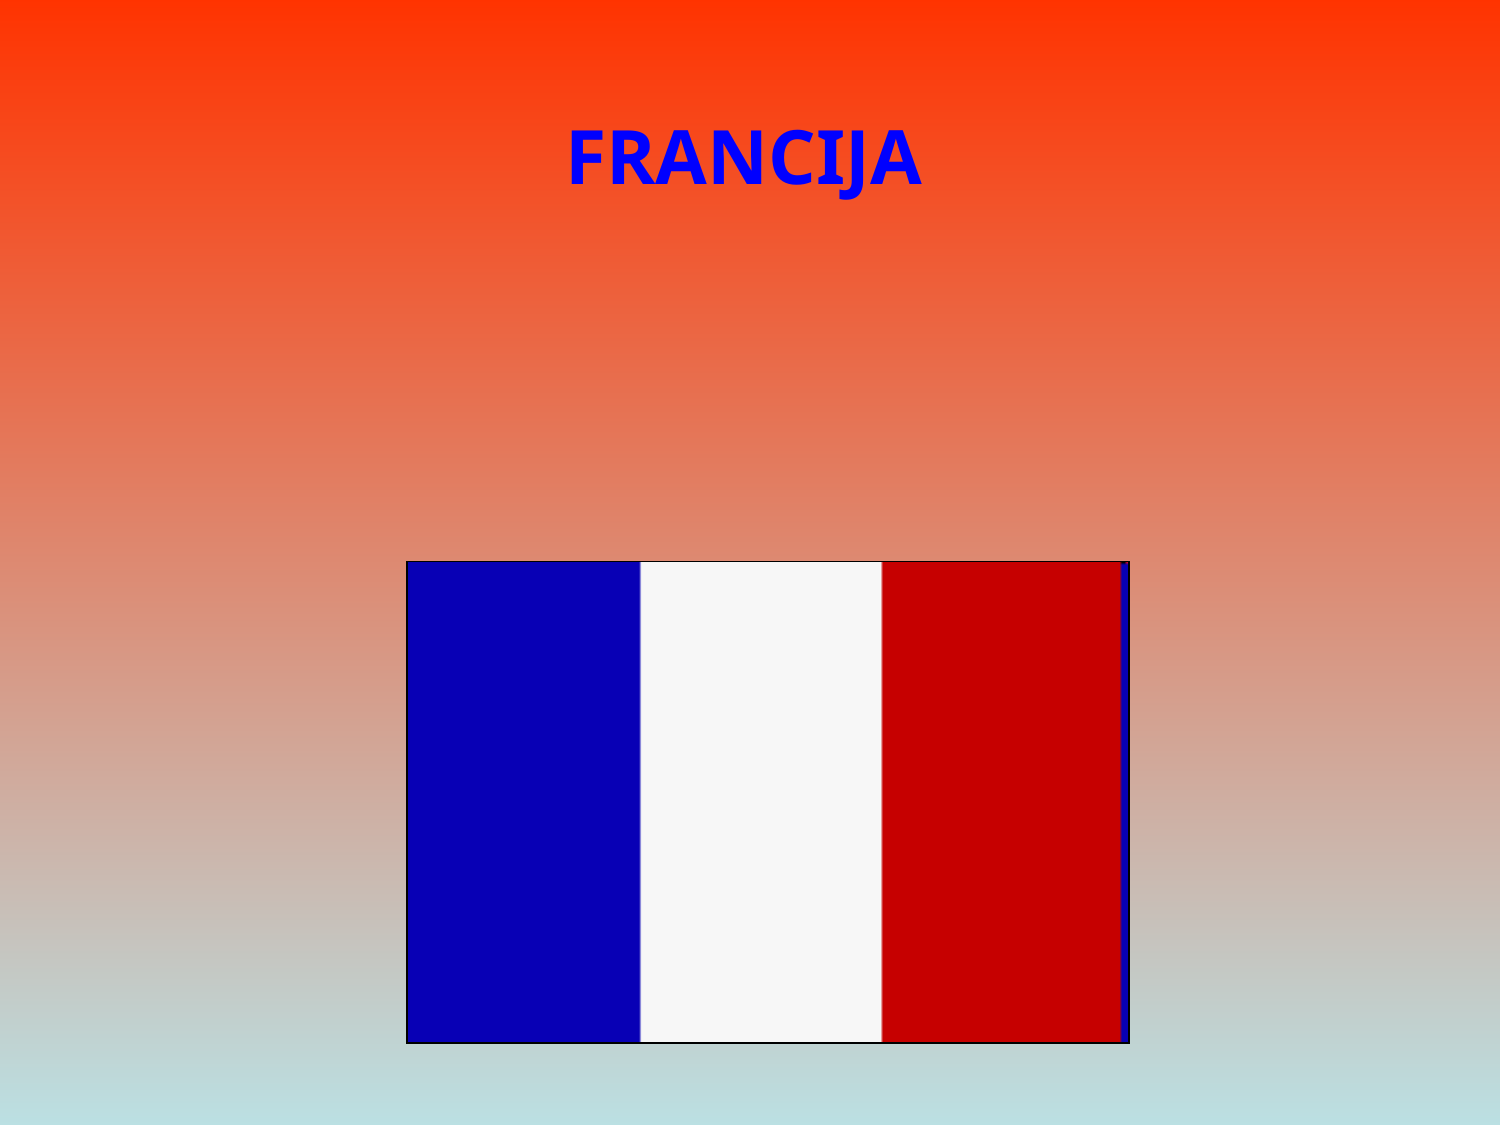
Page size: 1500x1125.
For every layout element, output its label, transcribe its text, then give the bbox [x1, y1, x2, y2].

picture [407, 562, 1129, 1043]
text_box FRANCIJA [171, 101, 1317, 528]
